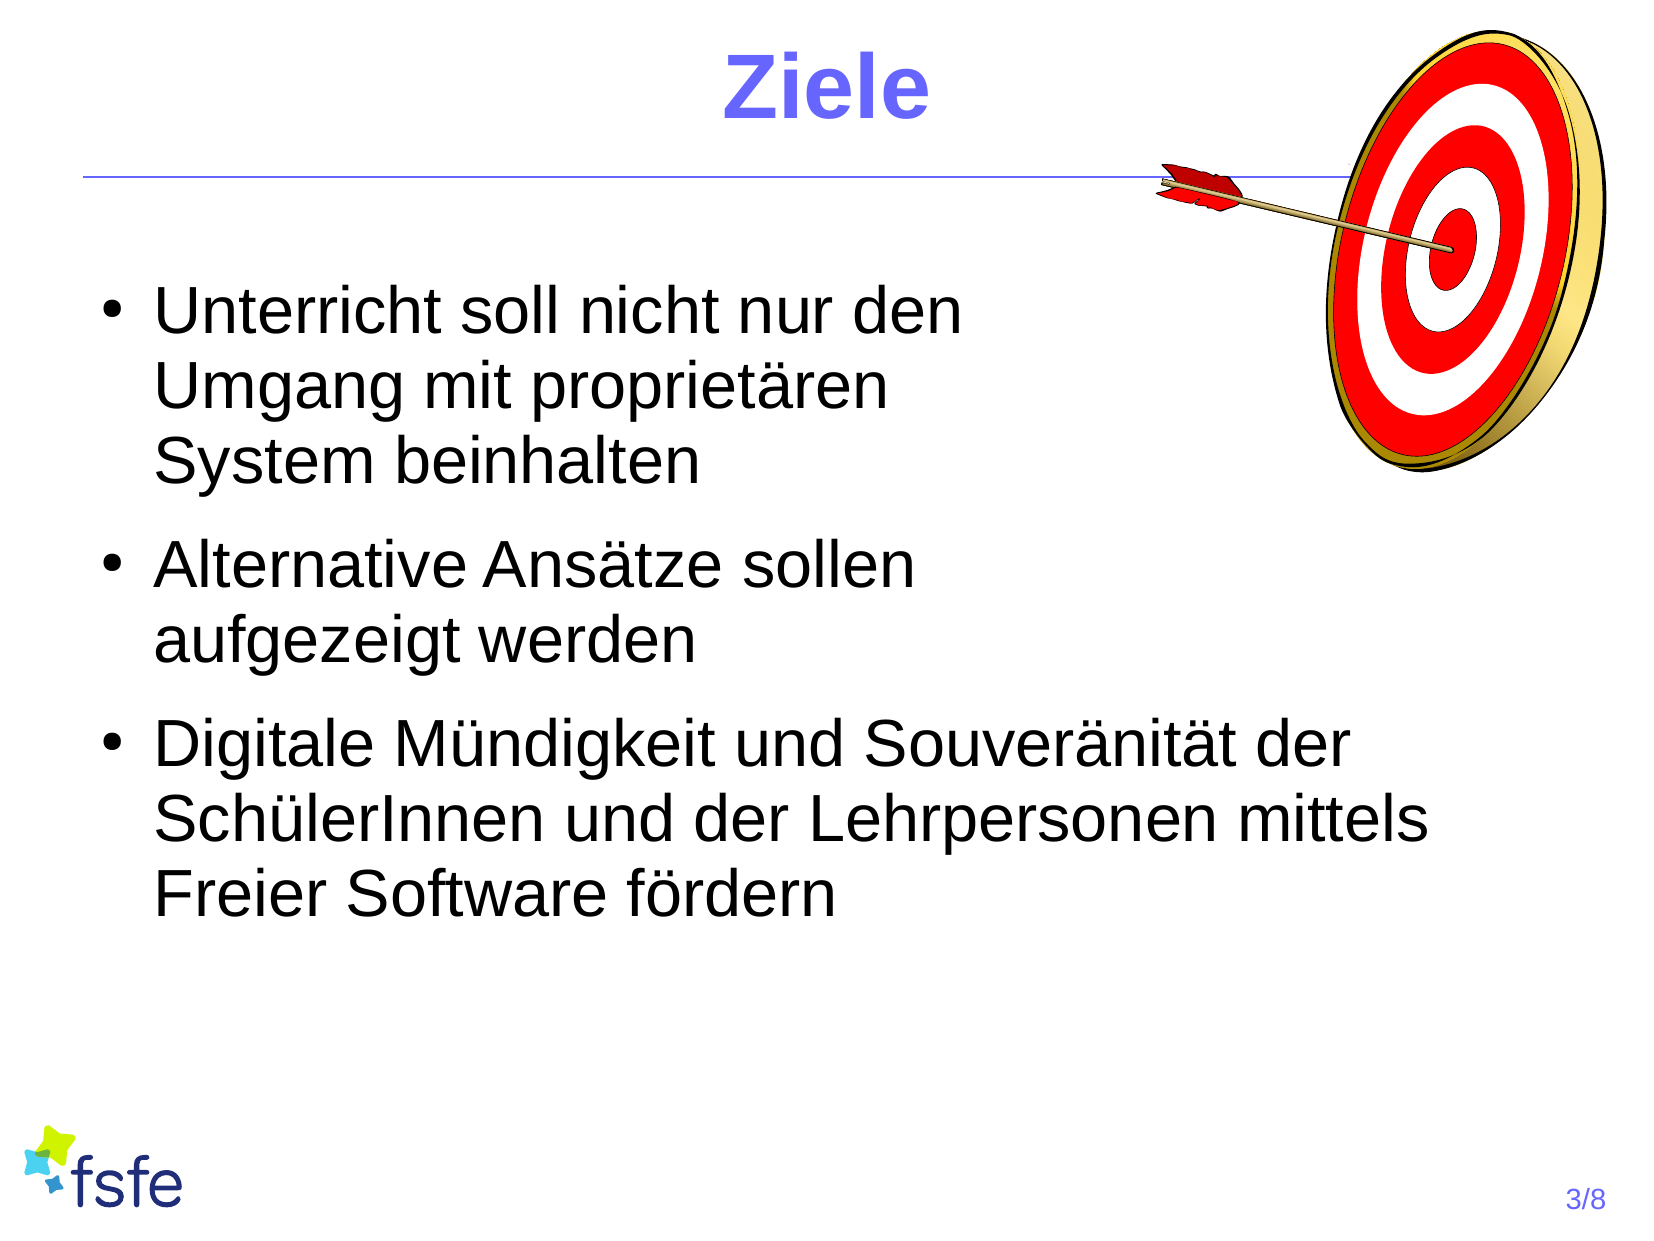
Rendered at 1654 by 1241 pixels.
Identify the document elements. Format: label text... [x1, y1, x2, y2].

title Ziele [82, 31, 1149, 142]
list Unterricht soll nicht nur den Umgang mit proprietären System beinhalten Alternative Ansätze sollen aufgezeigt werden Digitale Mündigkeit und Souveränität der SchülerInnen und der Lehrpersonen mittels Freier Software fördern [82, 273, 1571, 1007]
picture [1149, 14, 1619, 485]
